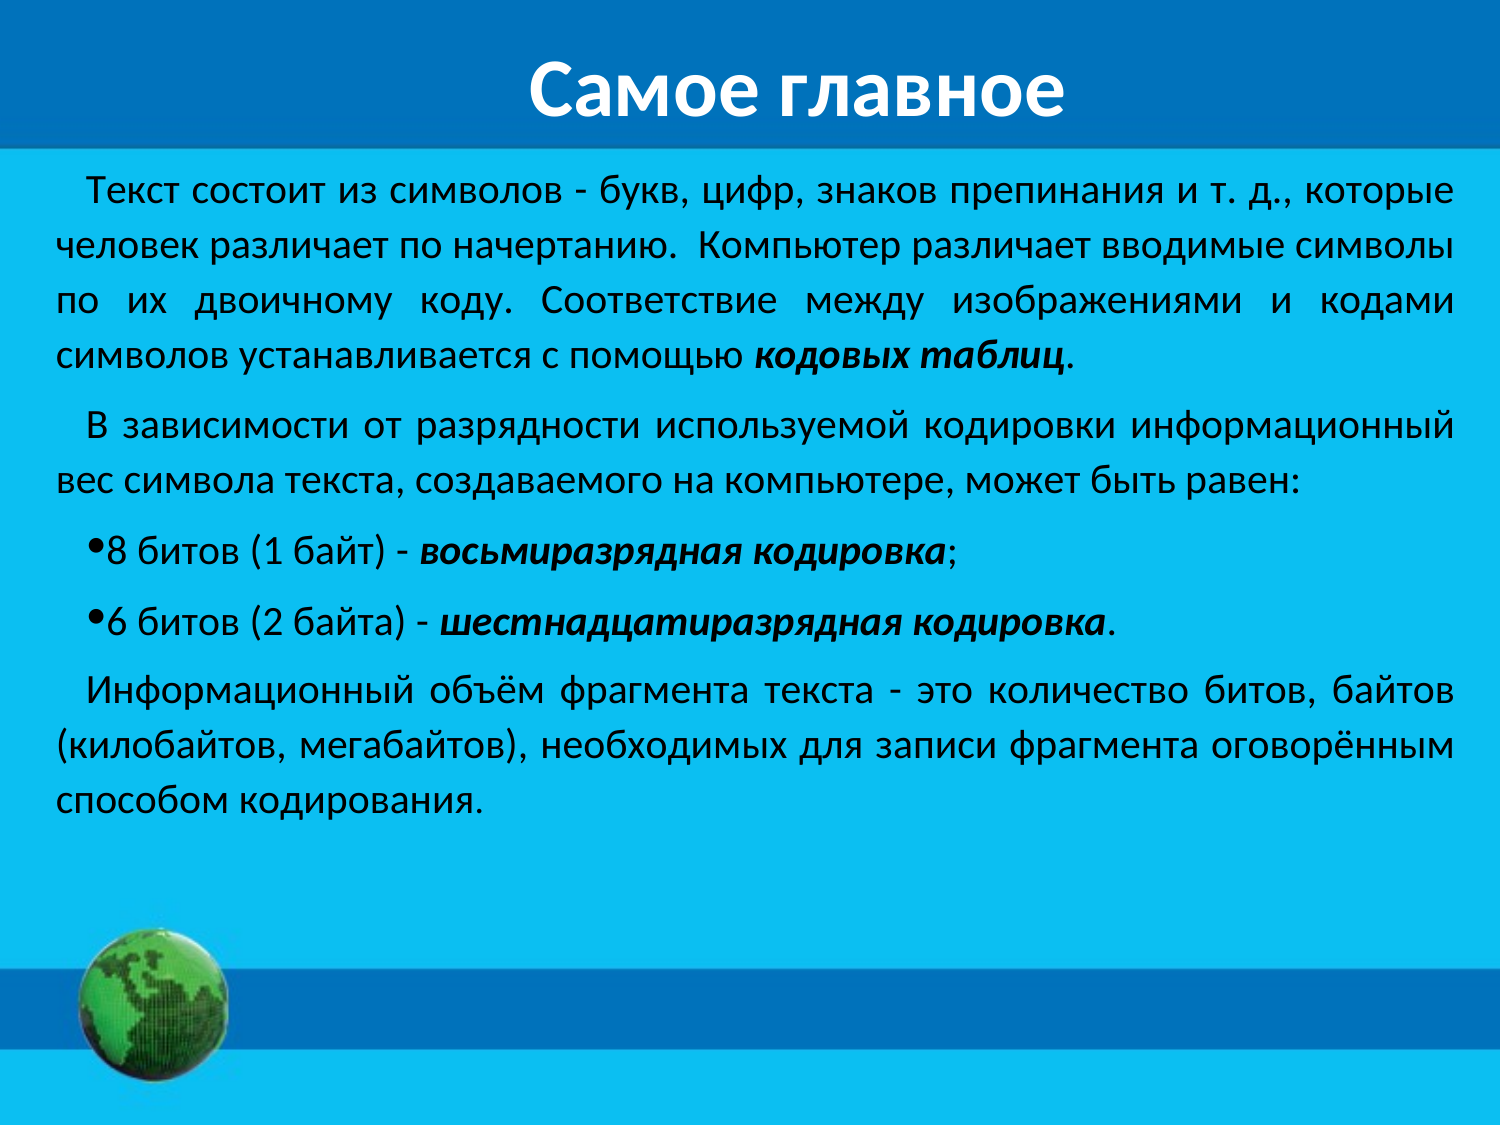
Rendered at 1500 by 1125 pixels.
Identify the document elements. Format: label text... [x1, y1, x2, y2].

text_box Текст состоит из символов - букв, цифр, знаков препинания и т. д., которые человек различает по начертанию. Компьютер различает вводимые символы по их двоичному коду. Соответствие между изображениями и кодами символов устанавливается с помощью кодовых таблиц. В зависимости от разрядности используемой кодировки информационный вес символа текста, создаваемого на компьютере, может быть равен: 8 битов (1 байт) - восьмиразрядная кодировка; 6 битов (2 байта) - шестнадцатиразрядная кодировка. Информационный объём фрагмента текста - это количество битов, байтов (килобайтов, мегабайтов), необходимых для записи фрагмента оговорённым способом кодирования. [41, 148, 1471, 831]
picture [0, 924, 1500, 1084]
text_box Самое главное [171, 30, 1425, 135]
picture [0, 0, 1500, 146]
